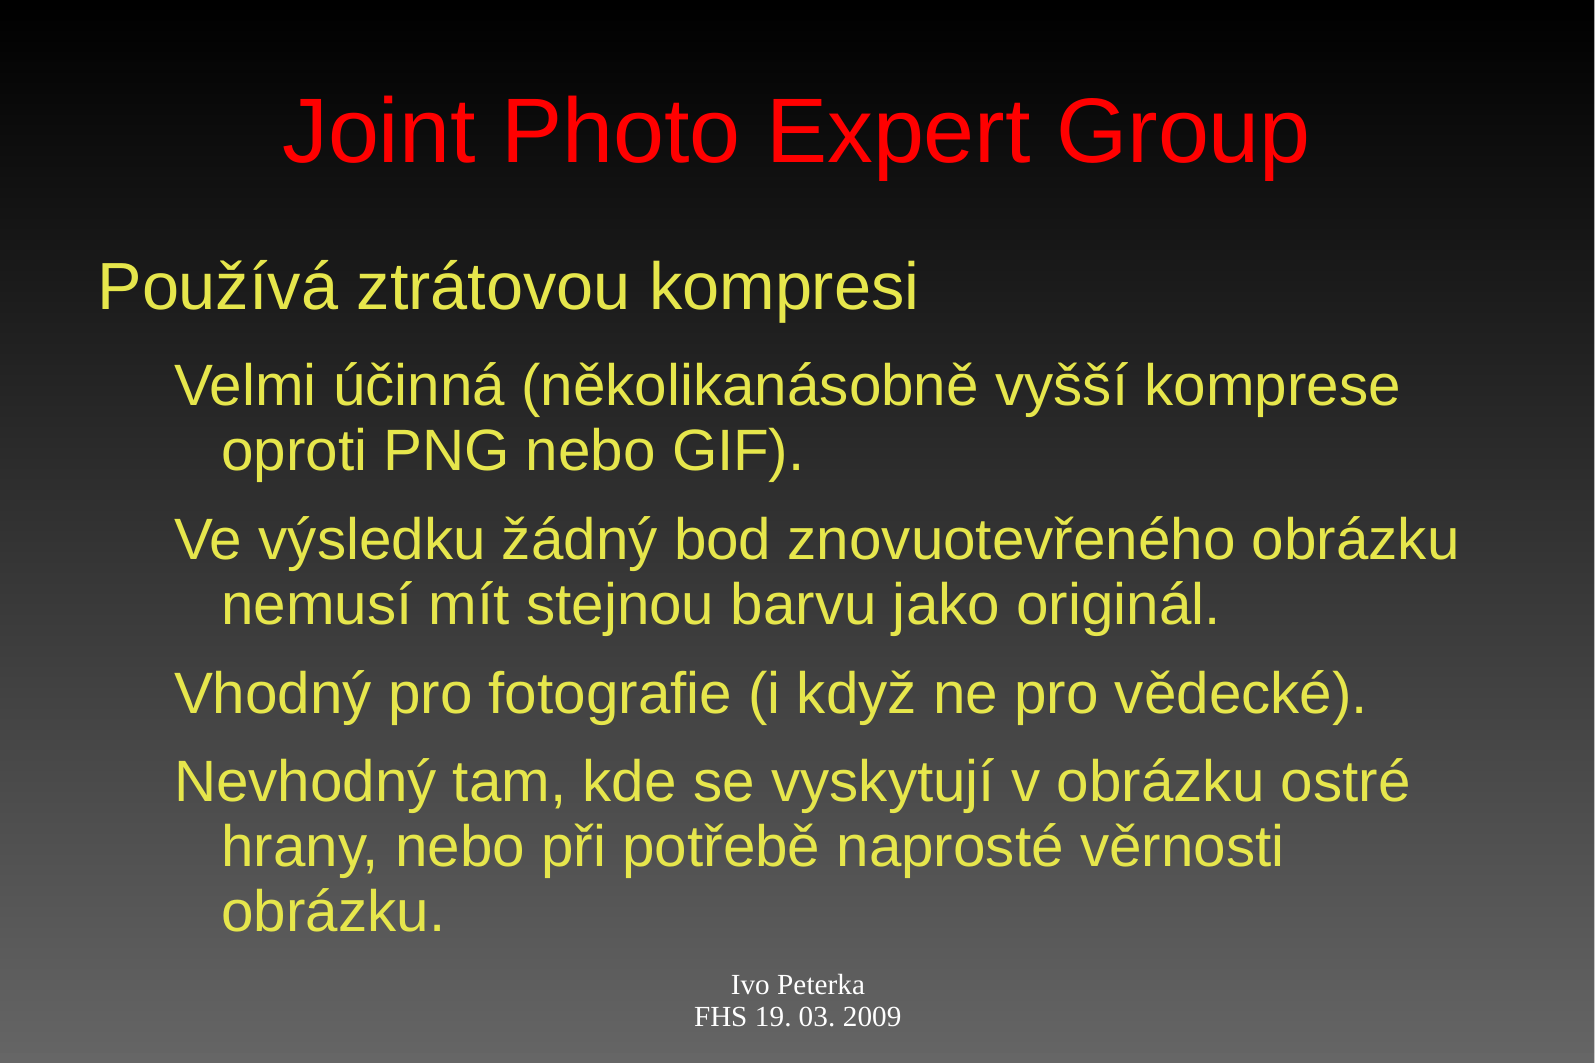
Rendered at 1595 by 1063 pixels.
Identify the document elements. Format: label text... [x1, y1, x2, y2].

list Používá ztrátovou kompresi Velmi účinná (několikanásobně vyšší komprese oproti PNG nebo GIF). Ve výsledku žádný bod znovuotevřeného obrázku nemusí mít stejnou barvu jako originál. Vhodný pro fotografie (i když ne pro vědecké). Nevhodný tam, kde se vyskytují v obrázku ostré hrany, nebo při potřebě naprosté věrnosti obrázku. [79, 248, 1515, 945]
title Joint Photo Expert Group [79, 49, 1515, 213]
